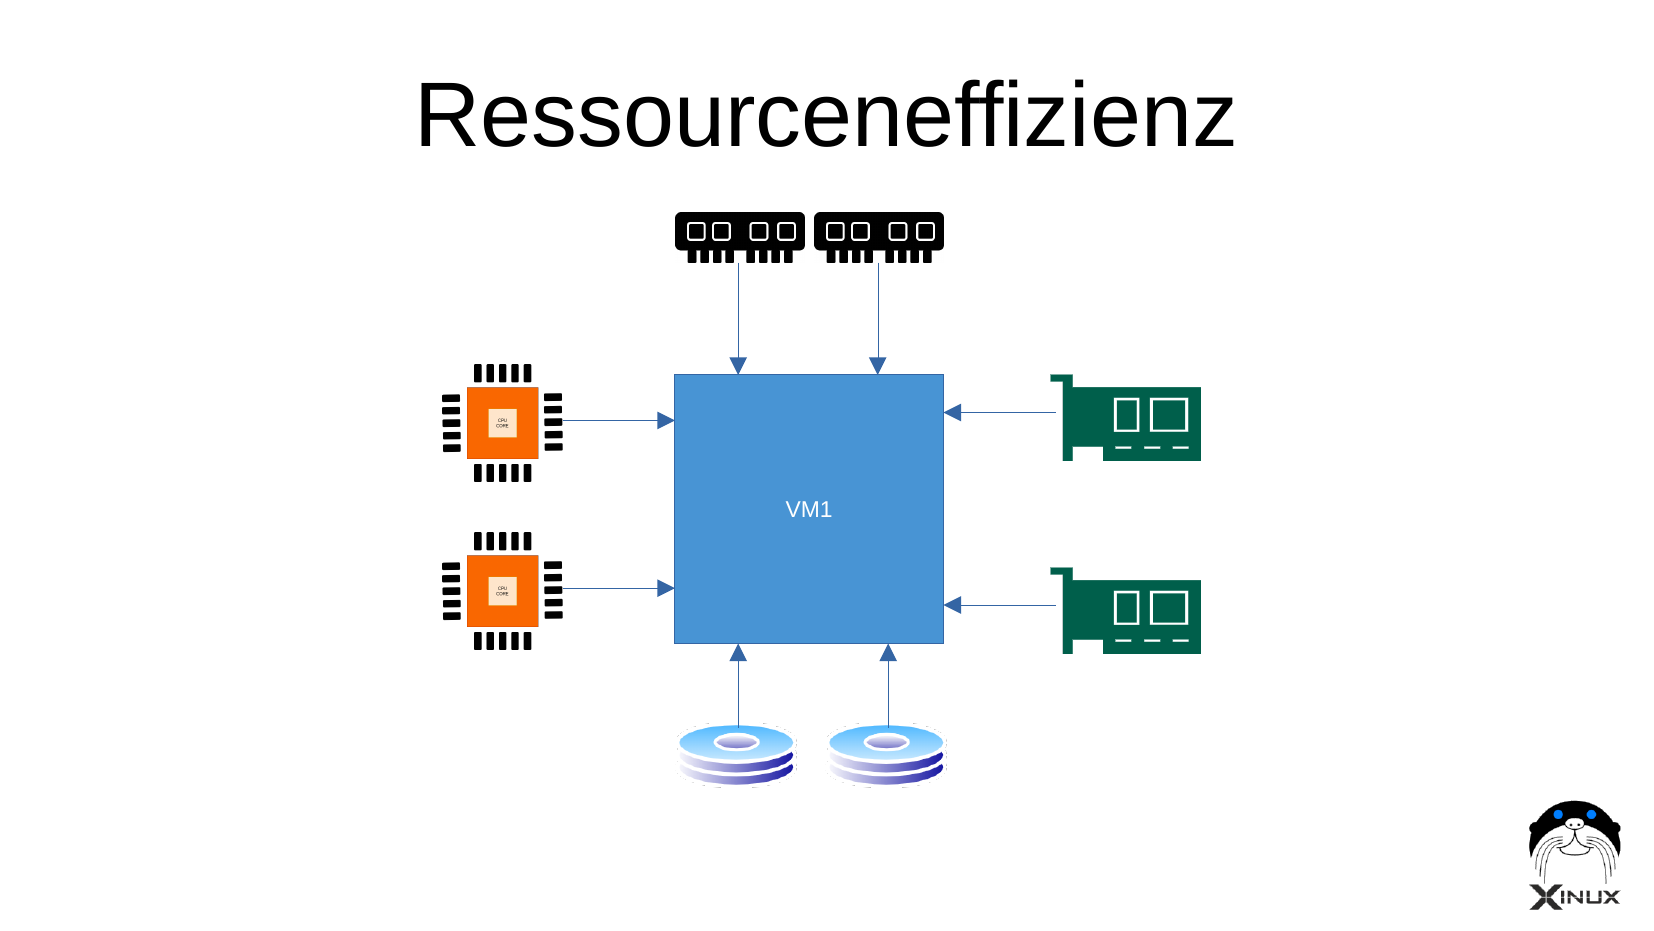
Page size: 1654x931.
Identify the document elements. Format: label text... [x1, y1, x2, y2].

picture [1500, 780, 1651, 931]
picture [1050, 374, 1201, 461]
picture [1050, 567, 1201, 654]
title Ressourceneffizienz [82, 37, 1571, 193]
picture [442, 364, 563, 482]
picture [442, 532, 563, 650]
picture [675, 721, 797, 788]
picture [825, 721, 947, 788]
picture [814, 212, 944, 263]
text_box VM1 [674, 374, 944, 644]
picture [675, 212, 805, 263]
